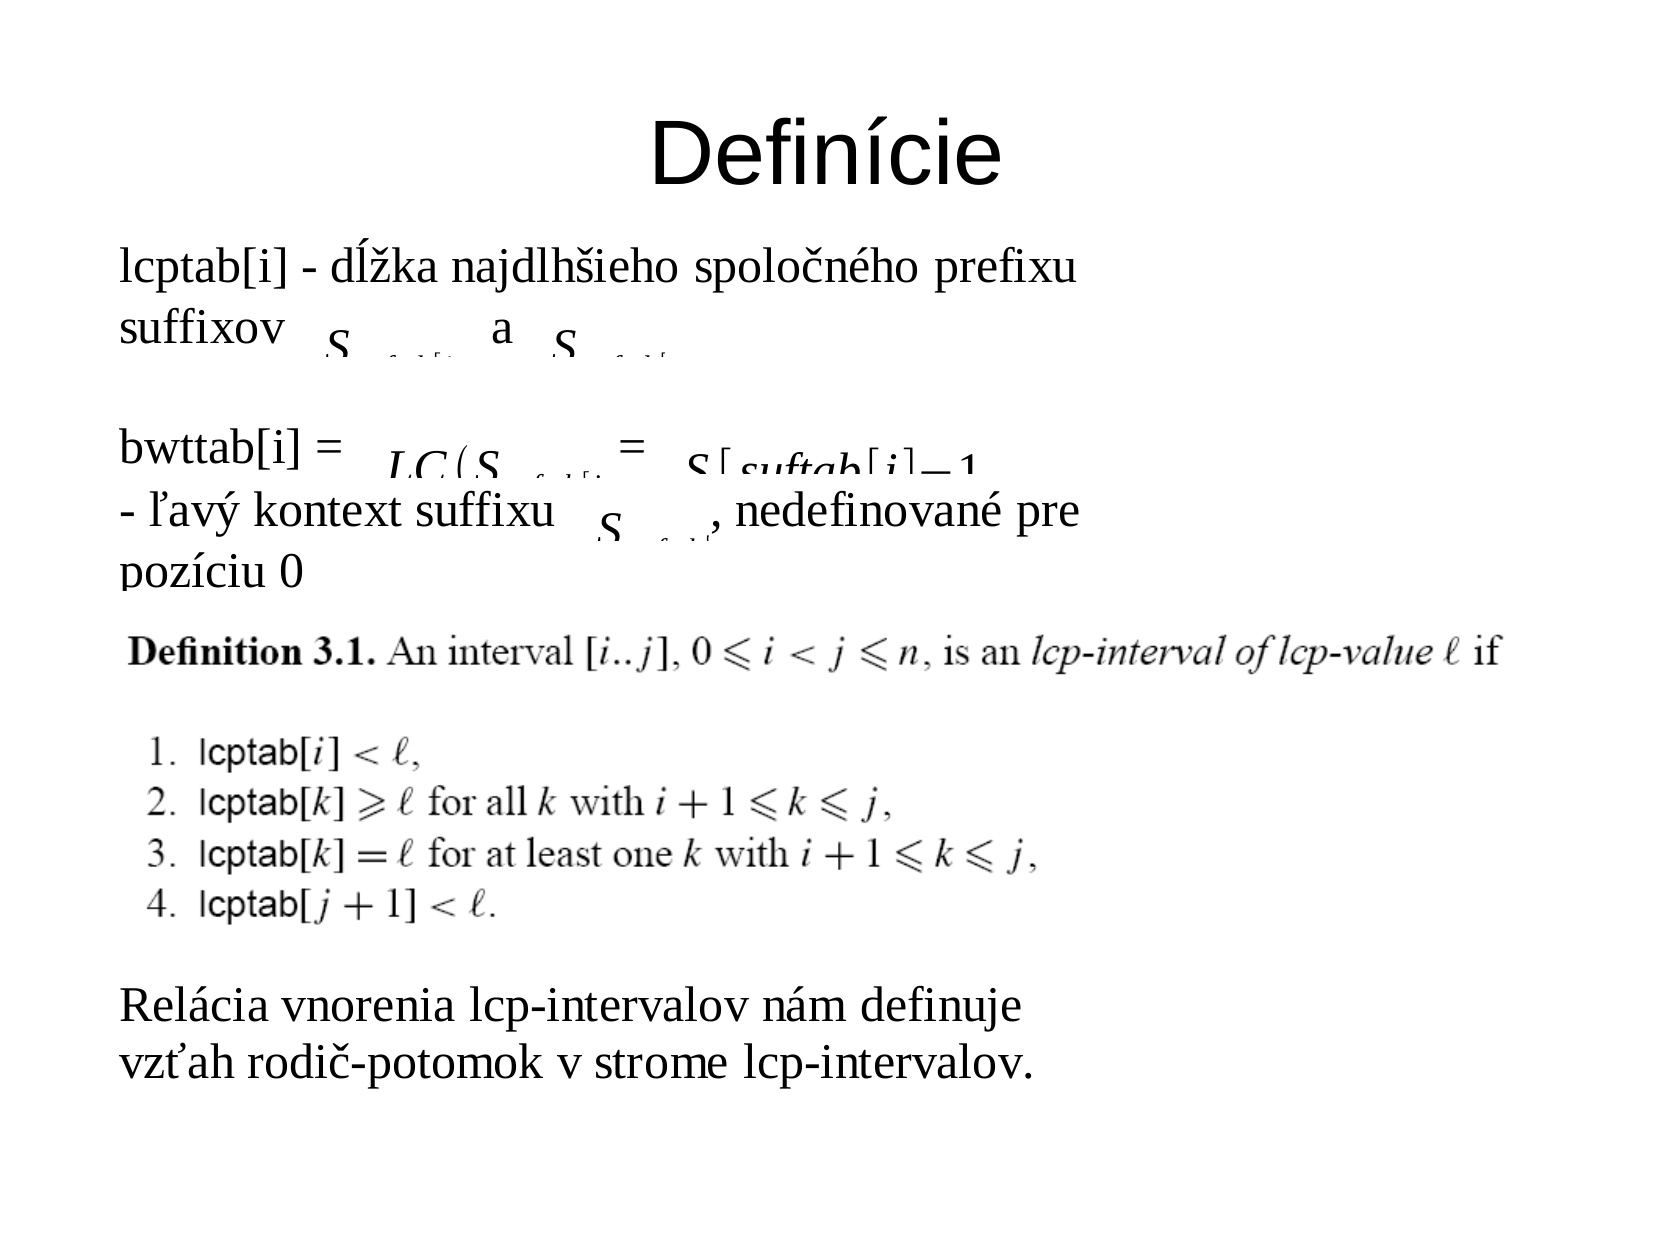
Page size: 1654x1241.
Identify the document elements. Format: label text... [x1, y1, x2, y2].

chart [118, 236, 1123, 591]
chart [118, 974, 1123, 1152]
picture [102, 607, 1536, 975]
title Definície [82, 49, 1571, 257]
